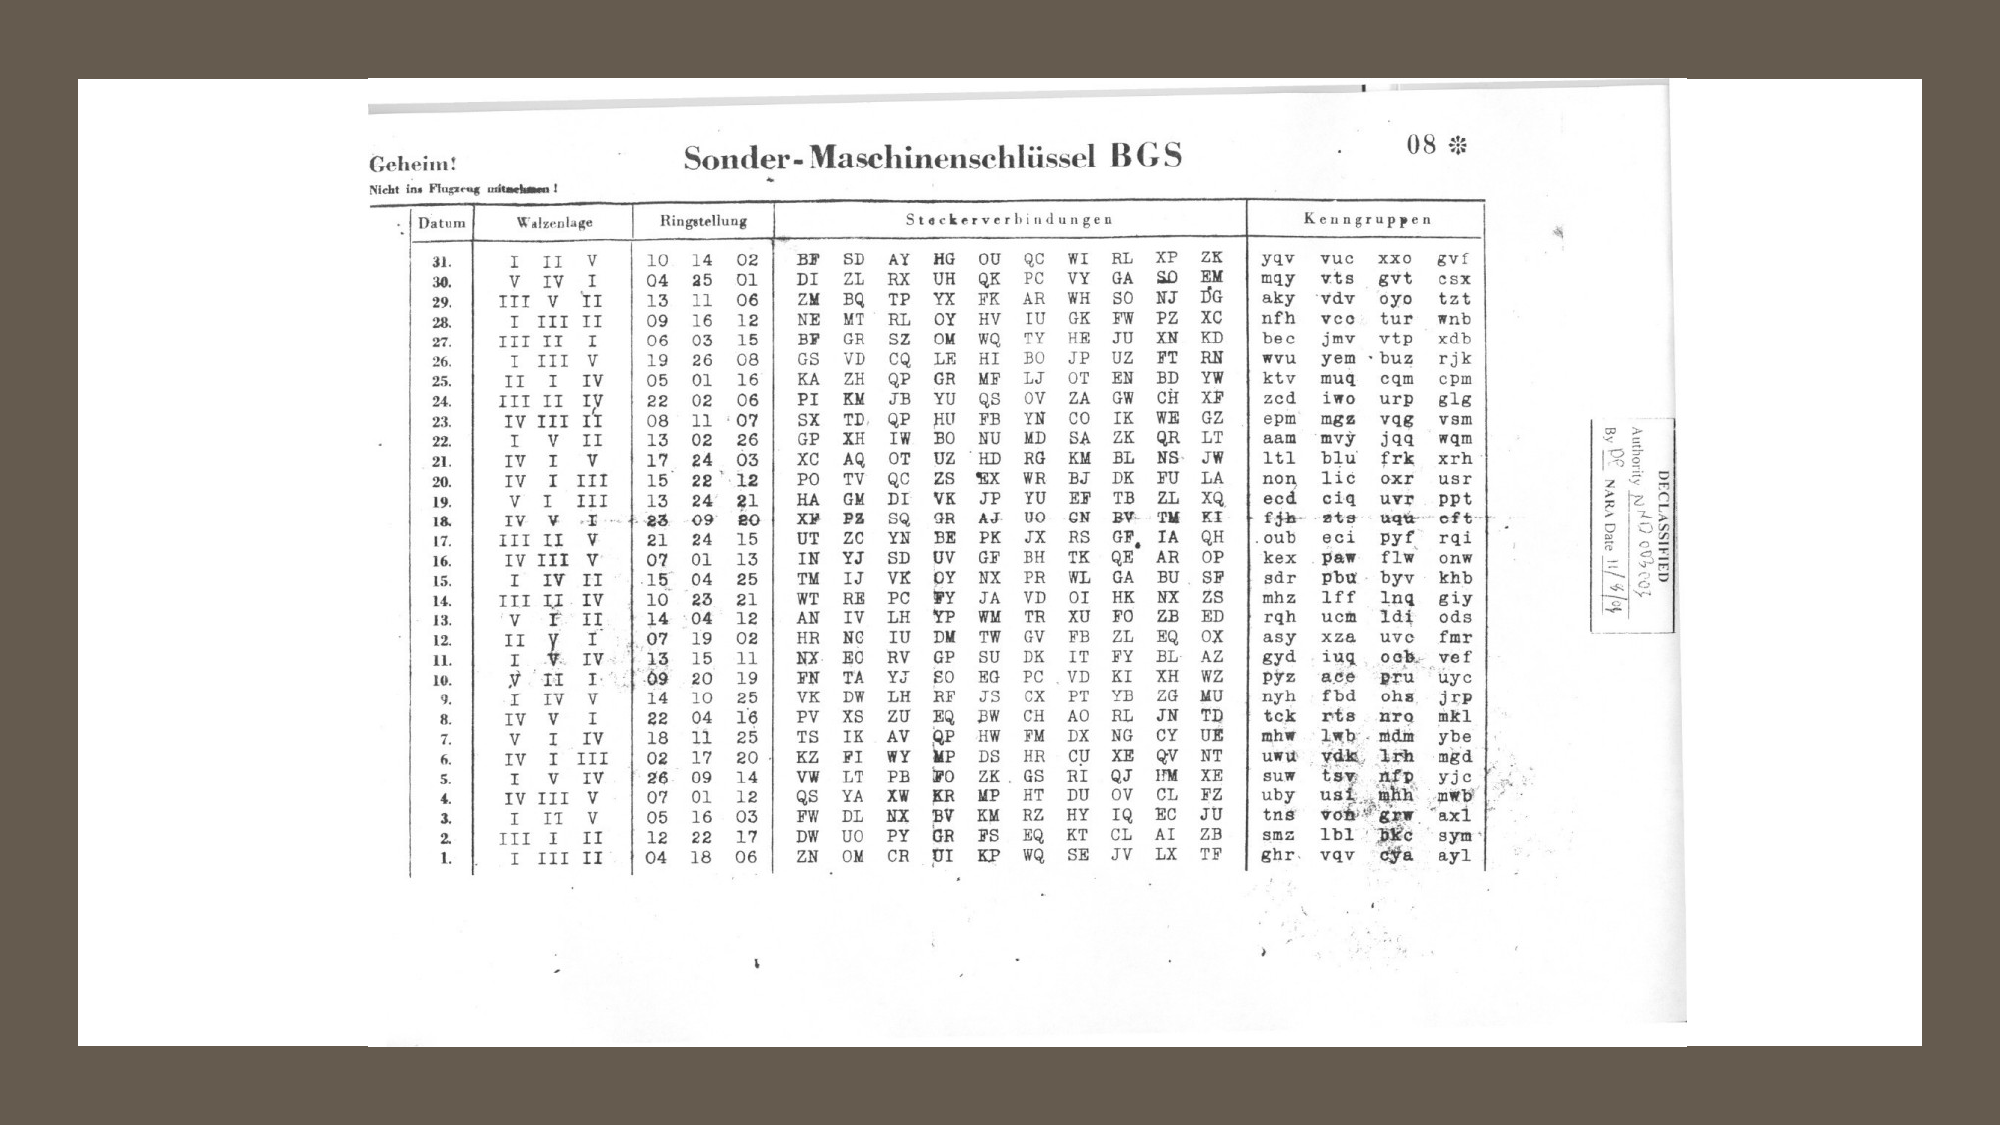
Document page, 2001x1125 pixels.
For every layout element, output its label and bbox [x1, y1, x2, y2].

picture [368, 78, 1687, 1047]
text_box [0, 0, 2000, 1125]
